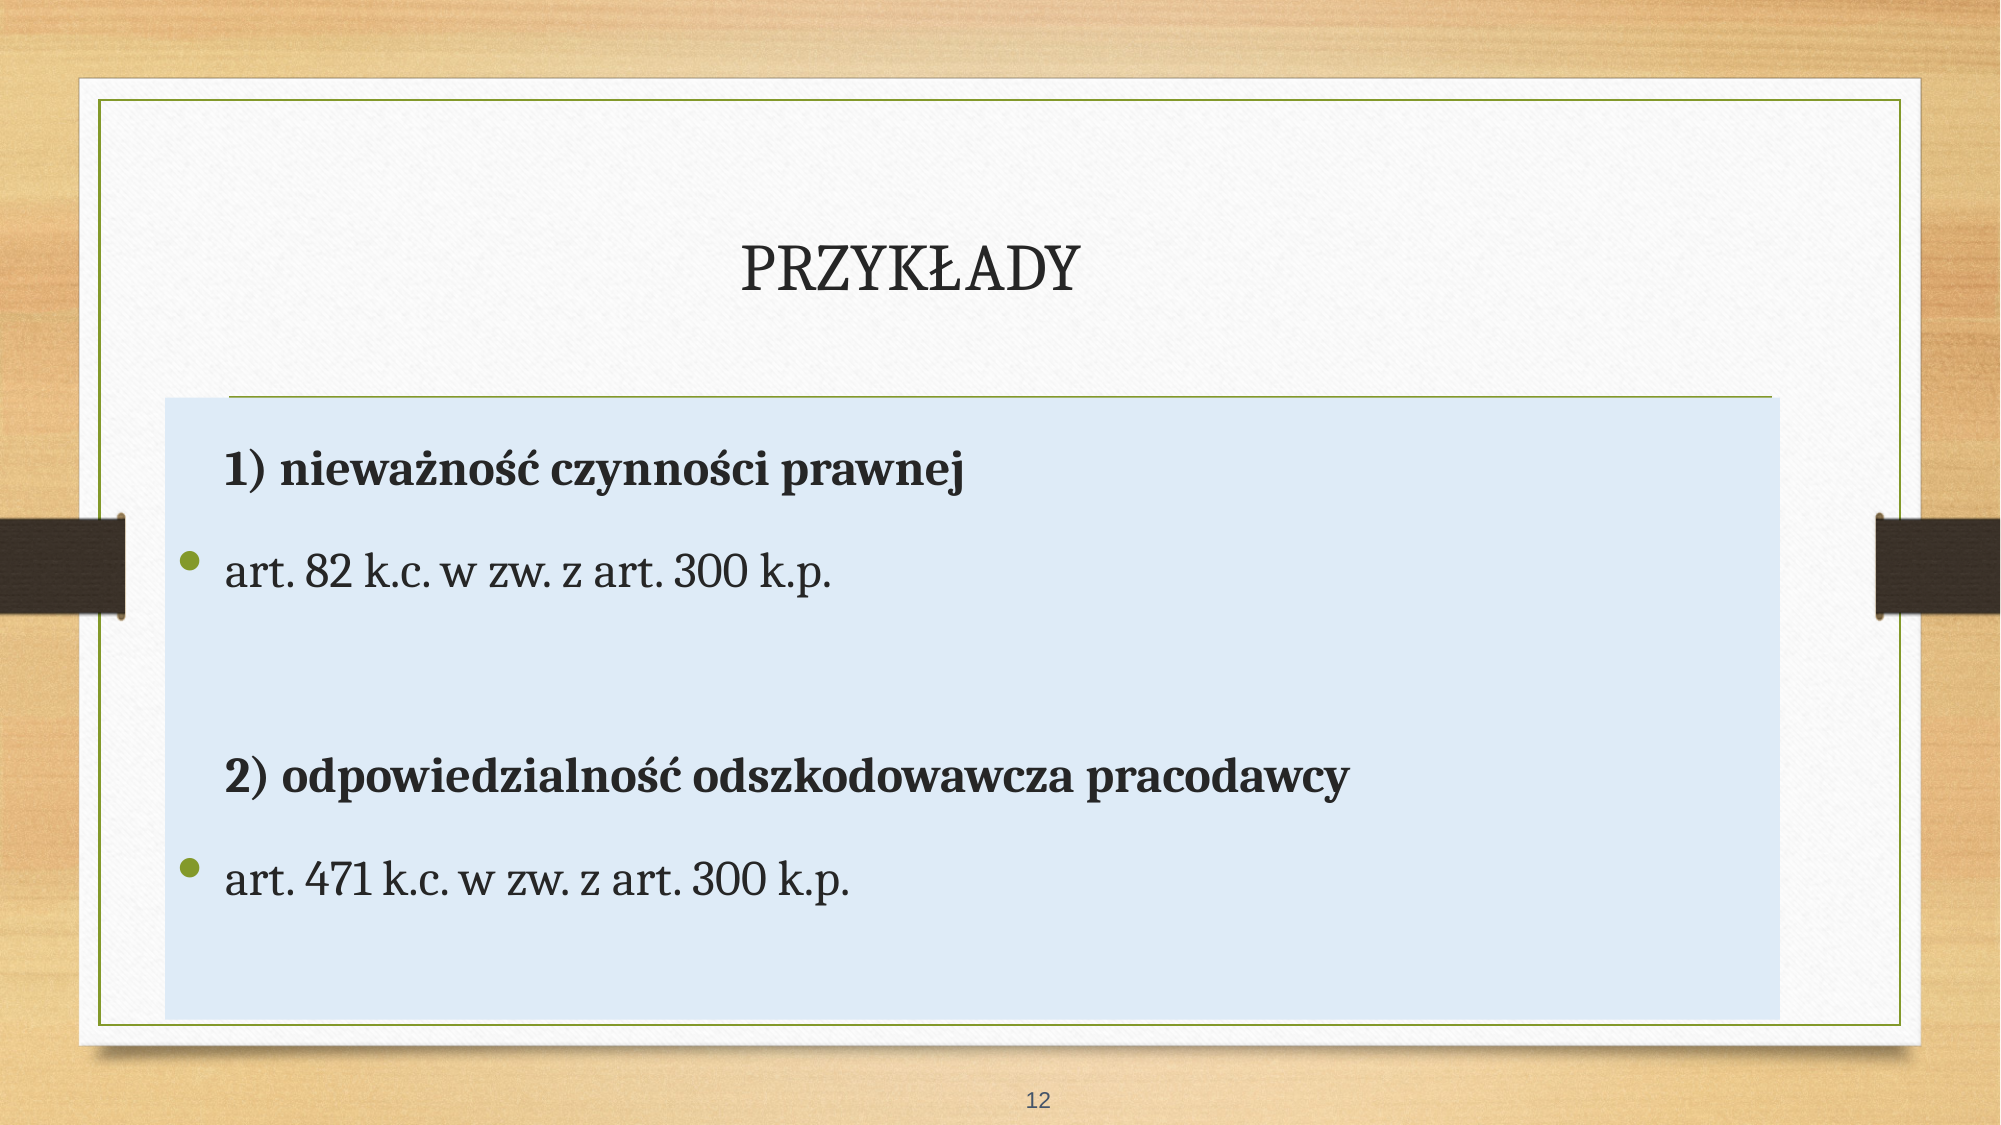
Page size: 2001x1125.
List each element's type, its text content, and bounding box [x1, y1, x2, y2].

text_box ‹#› [1025, 1075, 1123, 1114]
list 1) nieważność czynności prawnej art. 82 k.c. w zw. z art. 300 k.p. 2) odpowiedzialność odszkodowawcza pracodawcy art. 471 k.c. w zw. z art. 300 k.p. [165, 397, 1780, 1020]
title PRZYKŁADY [324, 148, 1513, 380]
